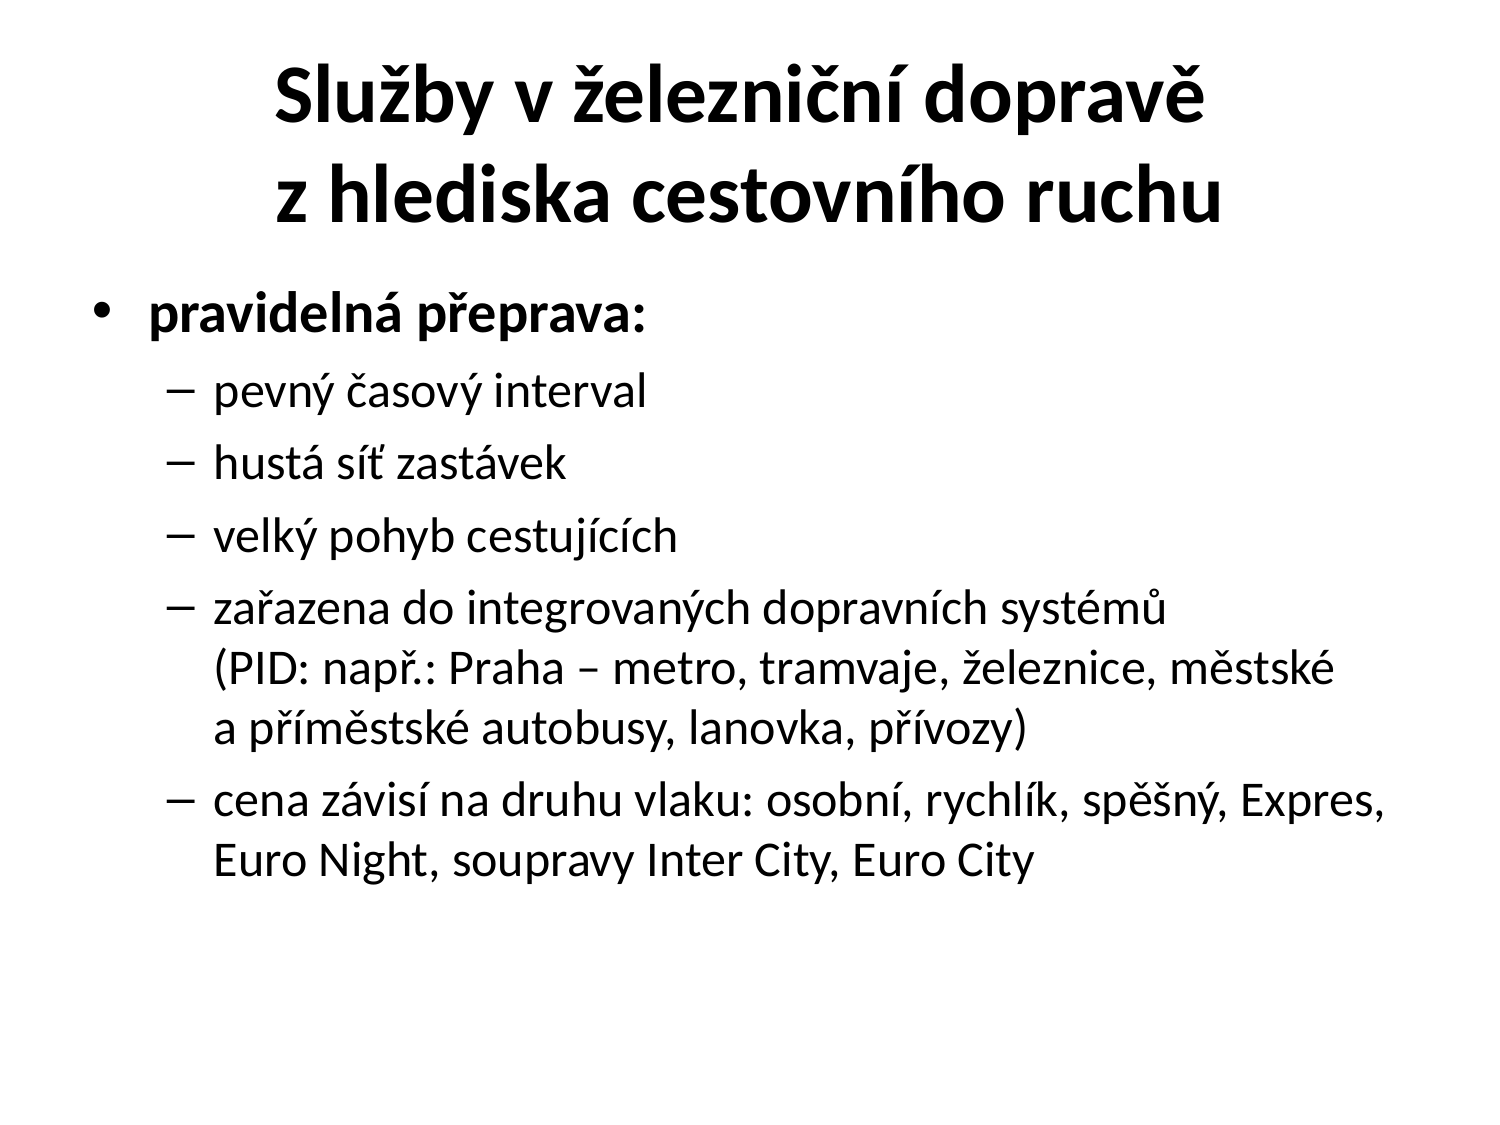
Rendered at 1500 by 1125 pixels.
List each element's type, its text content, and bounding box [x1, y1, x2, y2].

title Služby v železniční dopravě z hlediska cestovního ruchu [75, 0, 1426, 347]
list pravidelná přeprava: pevný časový interval hustá síť zastávek velký pohyb cestujících zařazena do integrovaných dopravních systémů (PID: např.: Praha – metro, tramvaje, železnice, městské a příměstské autobusy, lanovka, přívozy) cena závisí na druhu vlaku: osobní, rychlík, spěšný, Expres, Euro Night, soupravy Inter City, Euro City [76, 267, 1427, 1010]
